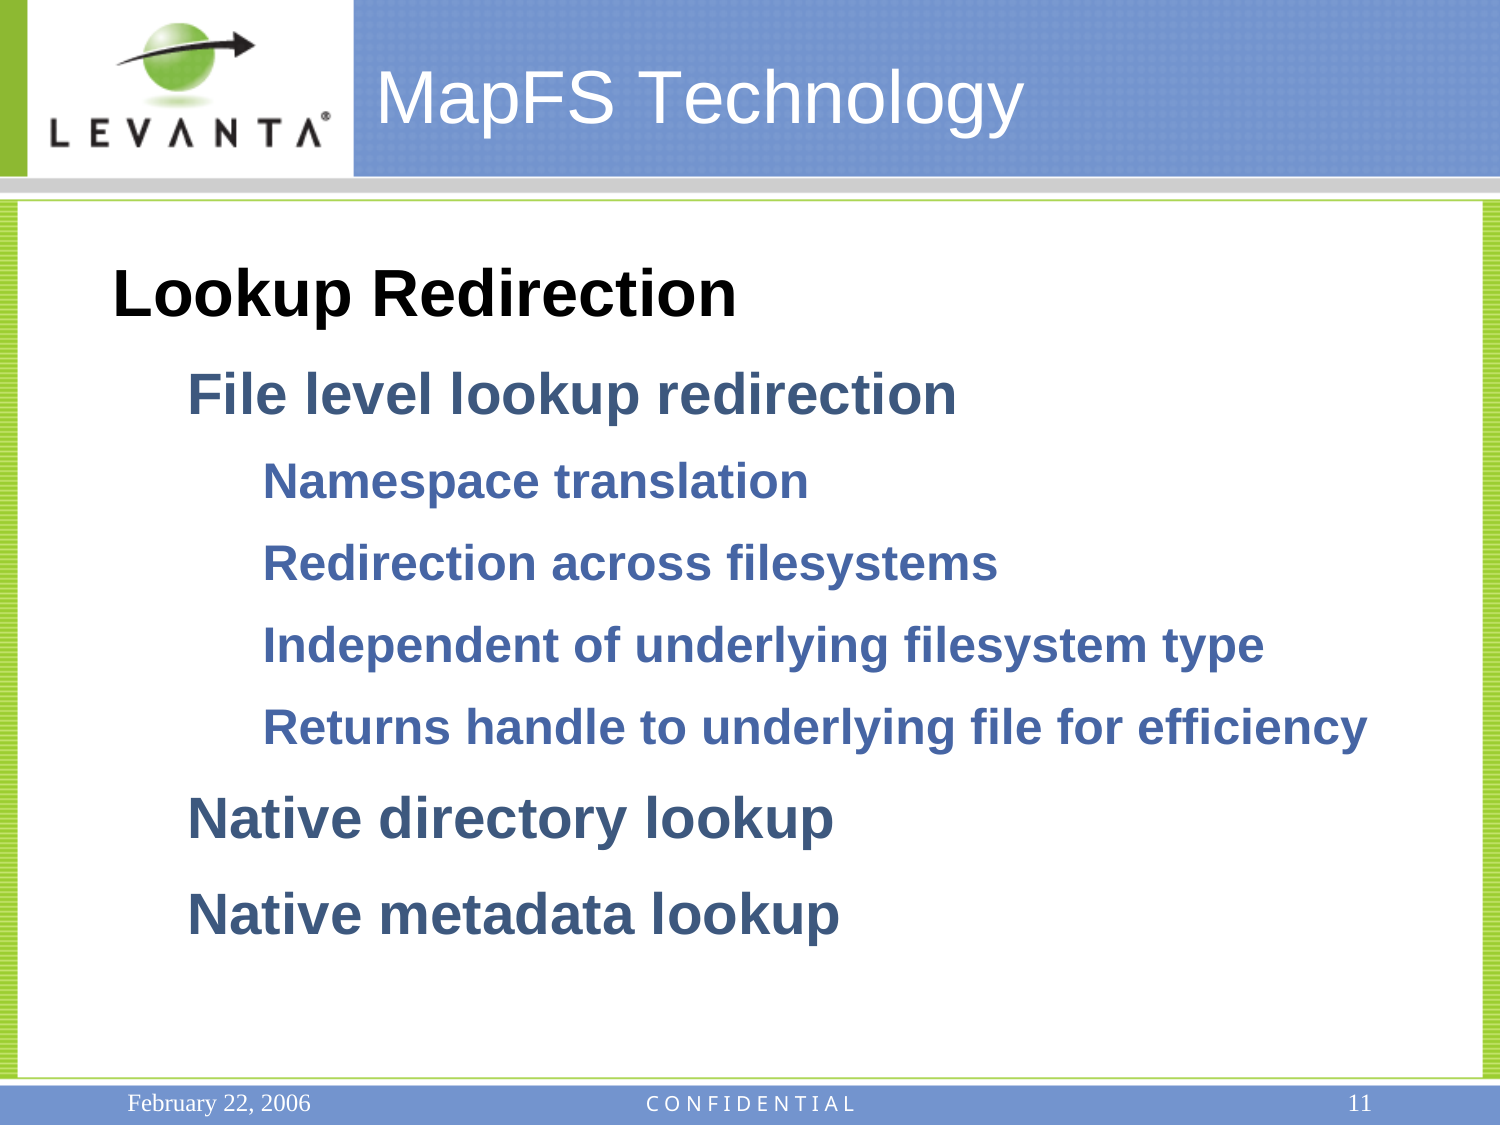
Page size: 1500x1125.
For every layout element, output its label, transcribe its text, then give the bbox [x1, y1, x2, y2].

title MapFS Technology [374, 0, 1463, 175]
picture [0, 0, 1500, 1125]
list Lookup Redirection File level lookup redirection Namespace translation Redirection across filesystems Independent of underlying filesystem type Returns handle to underlying file for efficiency Native directory lookup Native metadata lookup [112, 237, 1388, 1069]
